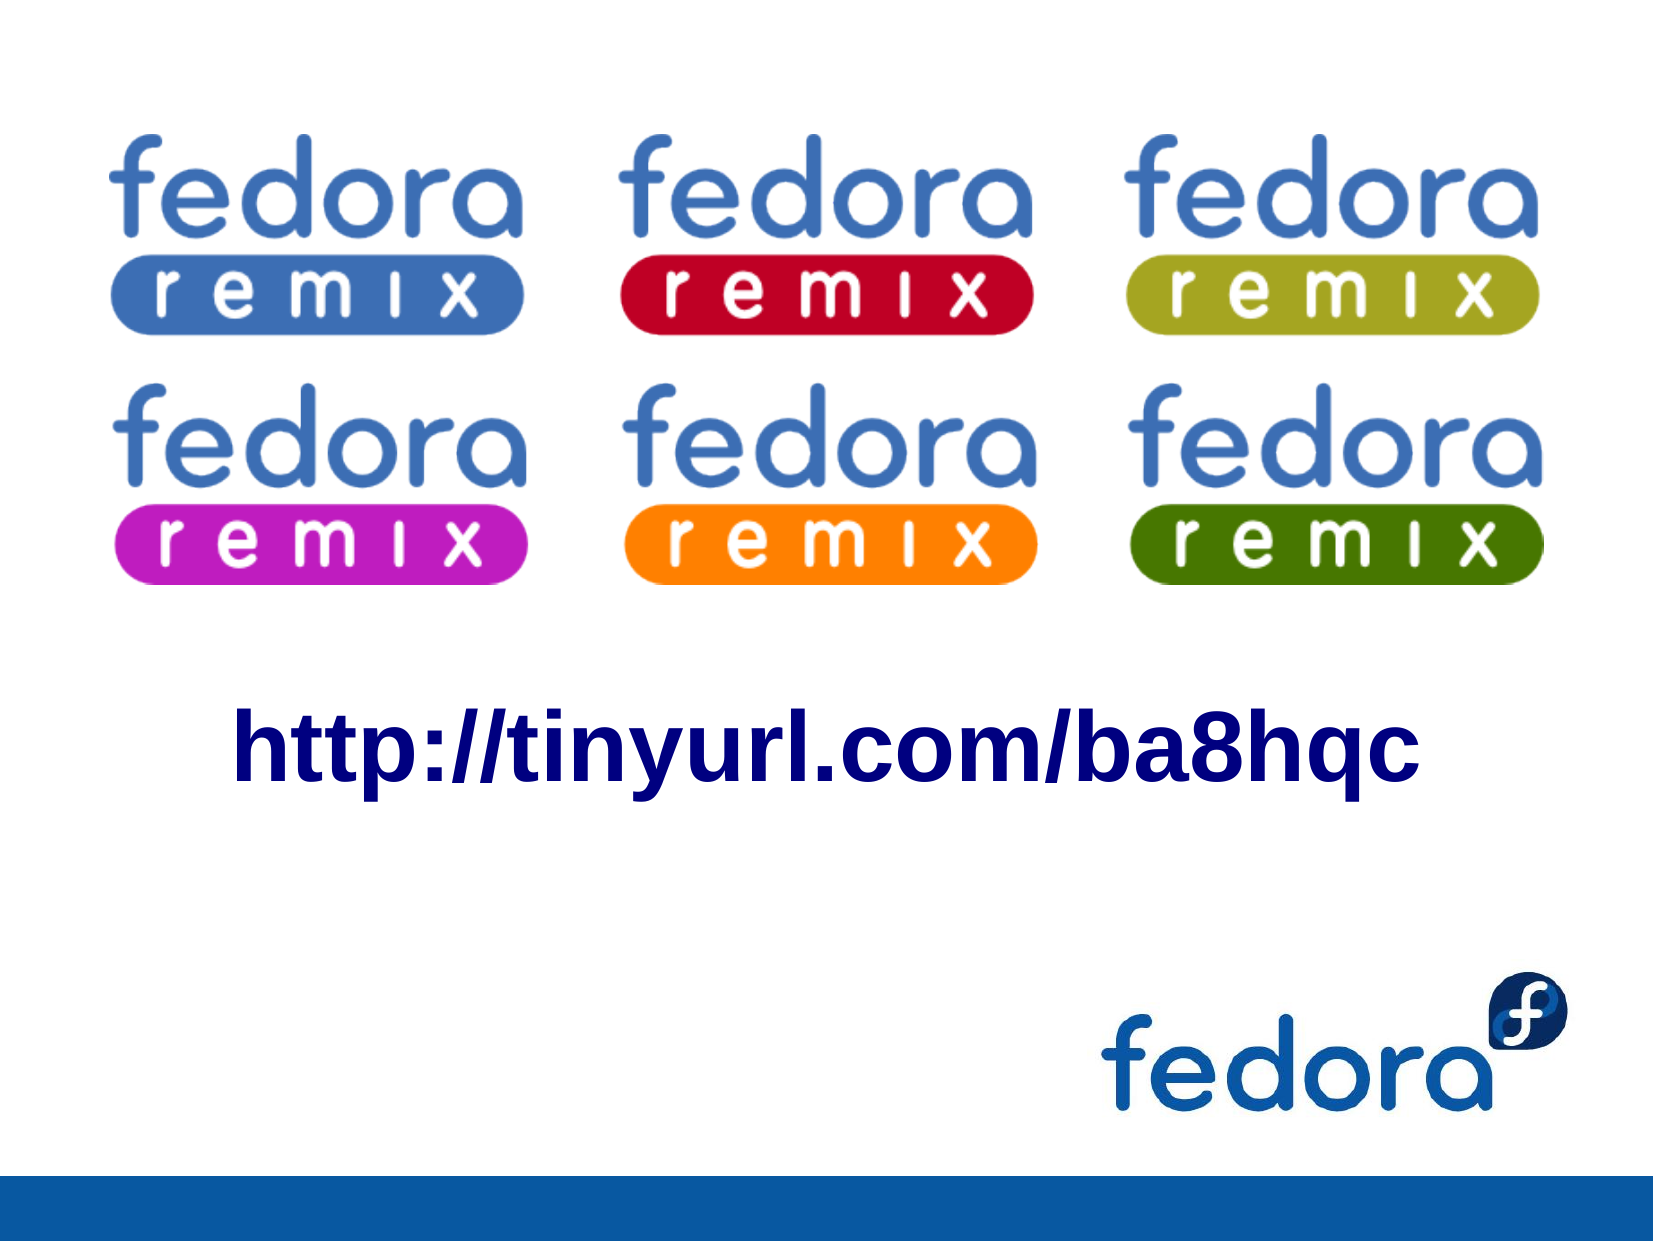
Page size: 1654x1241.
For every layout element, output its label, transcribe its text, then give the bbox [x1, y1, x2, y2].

title http://tinyurl.com/ba8hqc [82, 56, 1571, 1102]
picture [0, 1176, 1653, 1241]
picture [1087, 959, 1576, 1125]
